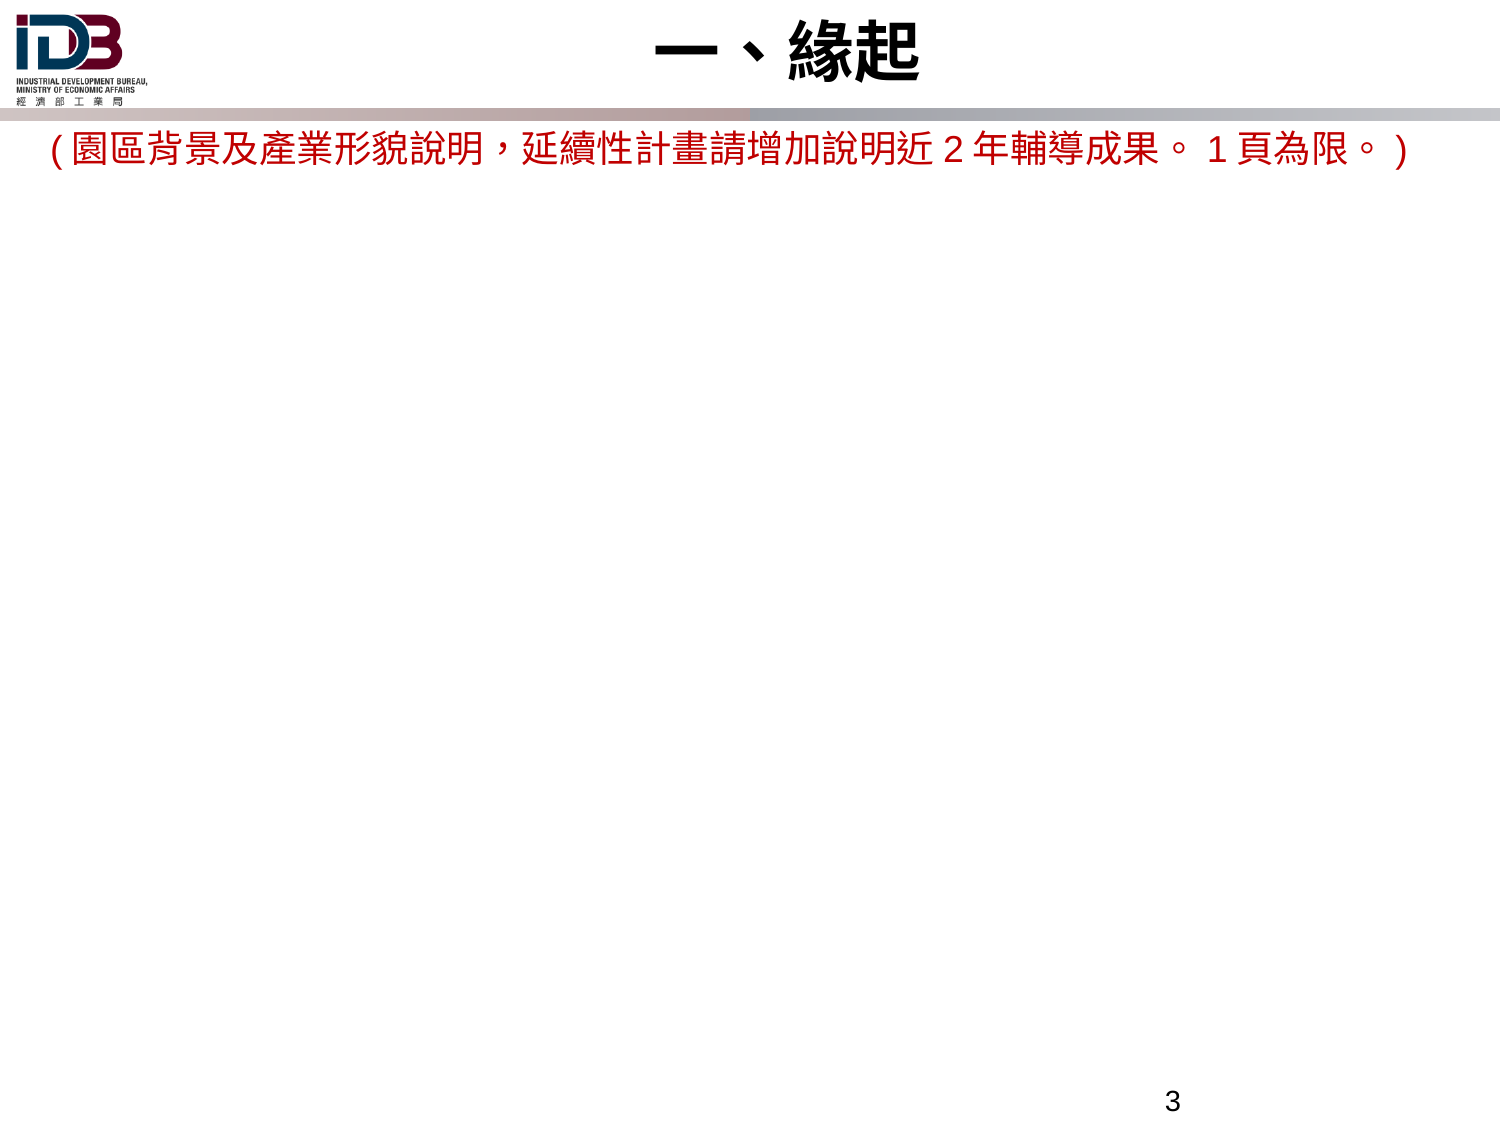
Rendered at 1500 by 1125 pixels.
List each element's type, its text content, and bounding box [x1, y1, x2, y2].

text_box 一、緣起 [0, 19, 1500, 97]
text_box (園區背景及產業形貌說明，延續性計畫請增加說明近2年輔導成果。1頁為限。) [35, 117, 1477, 177]
